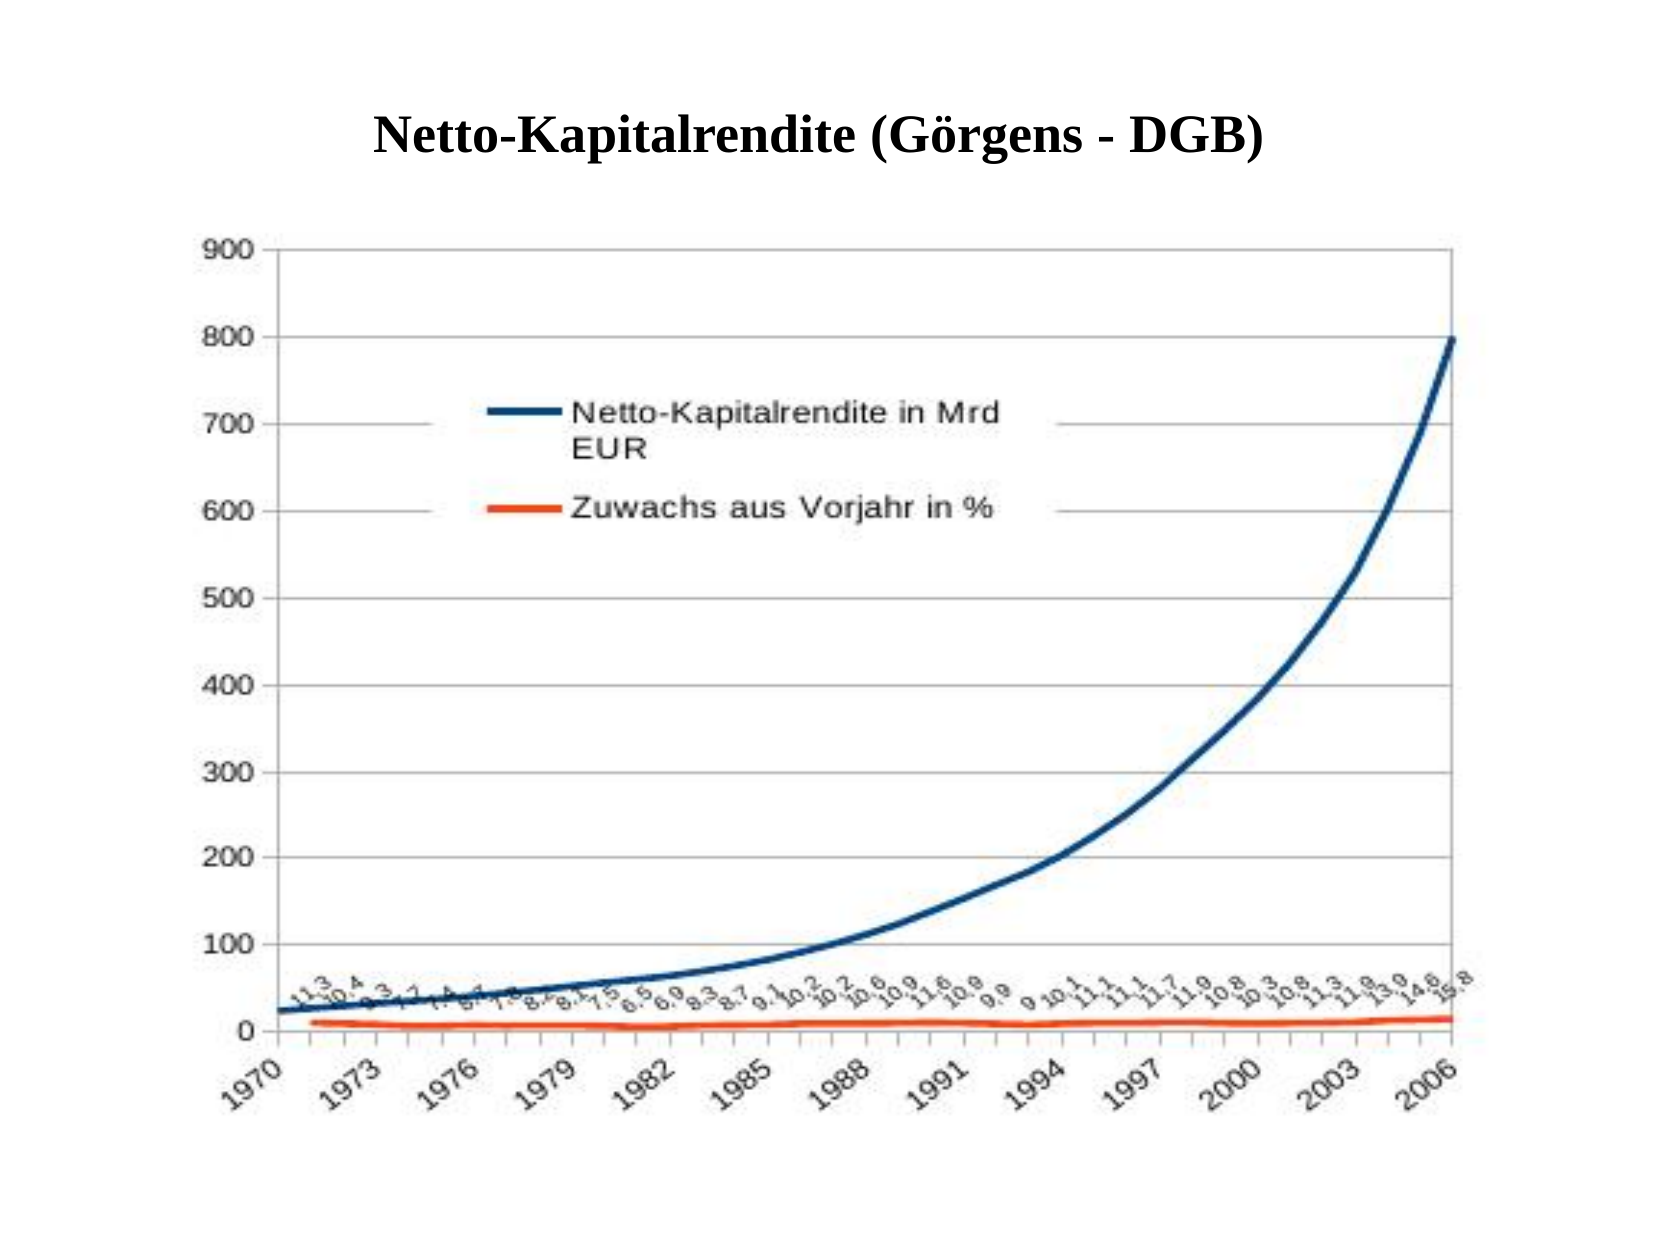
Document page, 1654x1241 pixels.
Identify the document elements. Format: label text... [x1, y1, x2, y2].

text_box Netto-Kapitalrendite (Görgens - DGB) [358, 96, 1295, 172]
picture [148, 193, 1506, 1149]
